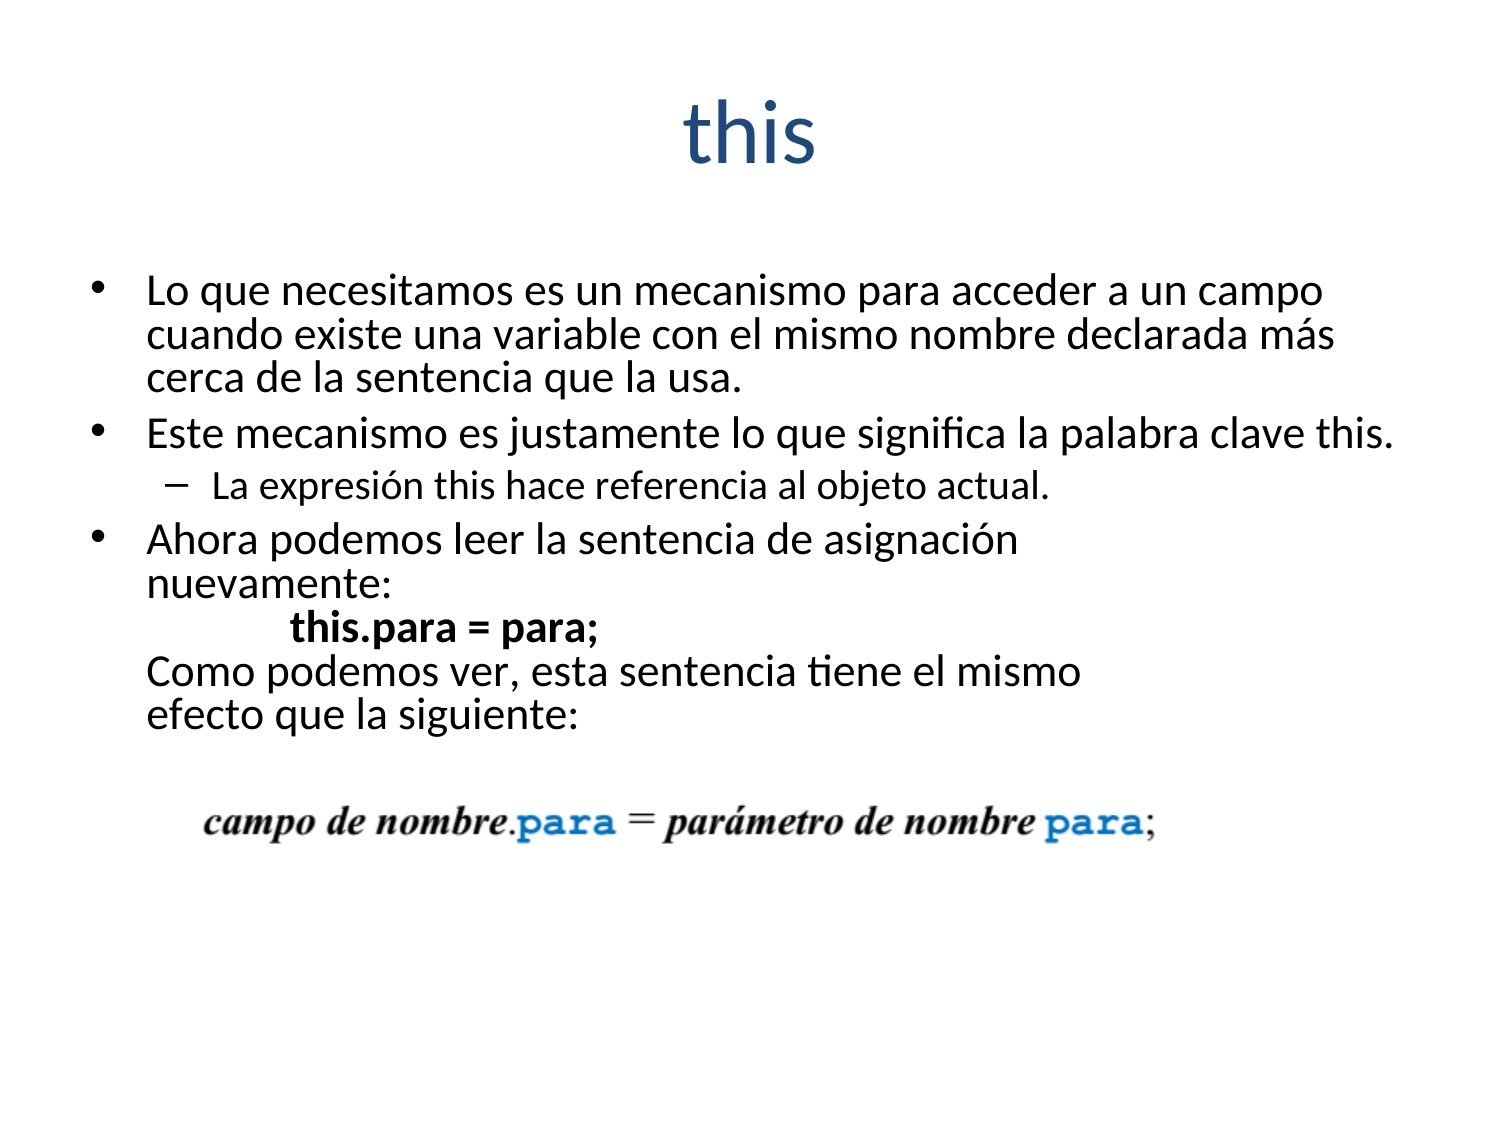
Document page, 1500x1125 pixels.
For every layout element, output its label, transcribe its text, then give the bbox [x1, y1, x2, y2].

title this [75, 45, 1426, 209]
picture [194, 795, 1184, 880]
list Lo que necesitamos es un mecanismo para acceder a un campo cuando existe una variable con el mismo nombre declarada más cerca de la sentencia que la usa. Este mecanismo es justamente lo que significa la palabra clave this. La expresión this hace referencia al objeto actual. Ahora podemos leer la sentencia de asignación nuevamente: this.para = para; Como podemos ver, esta sentencia tiene el mismo efecto que la siguiente: [75, 262, 1426, 882]
